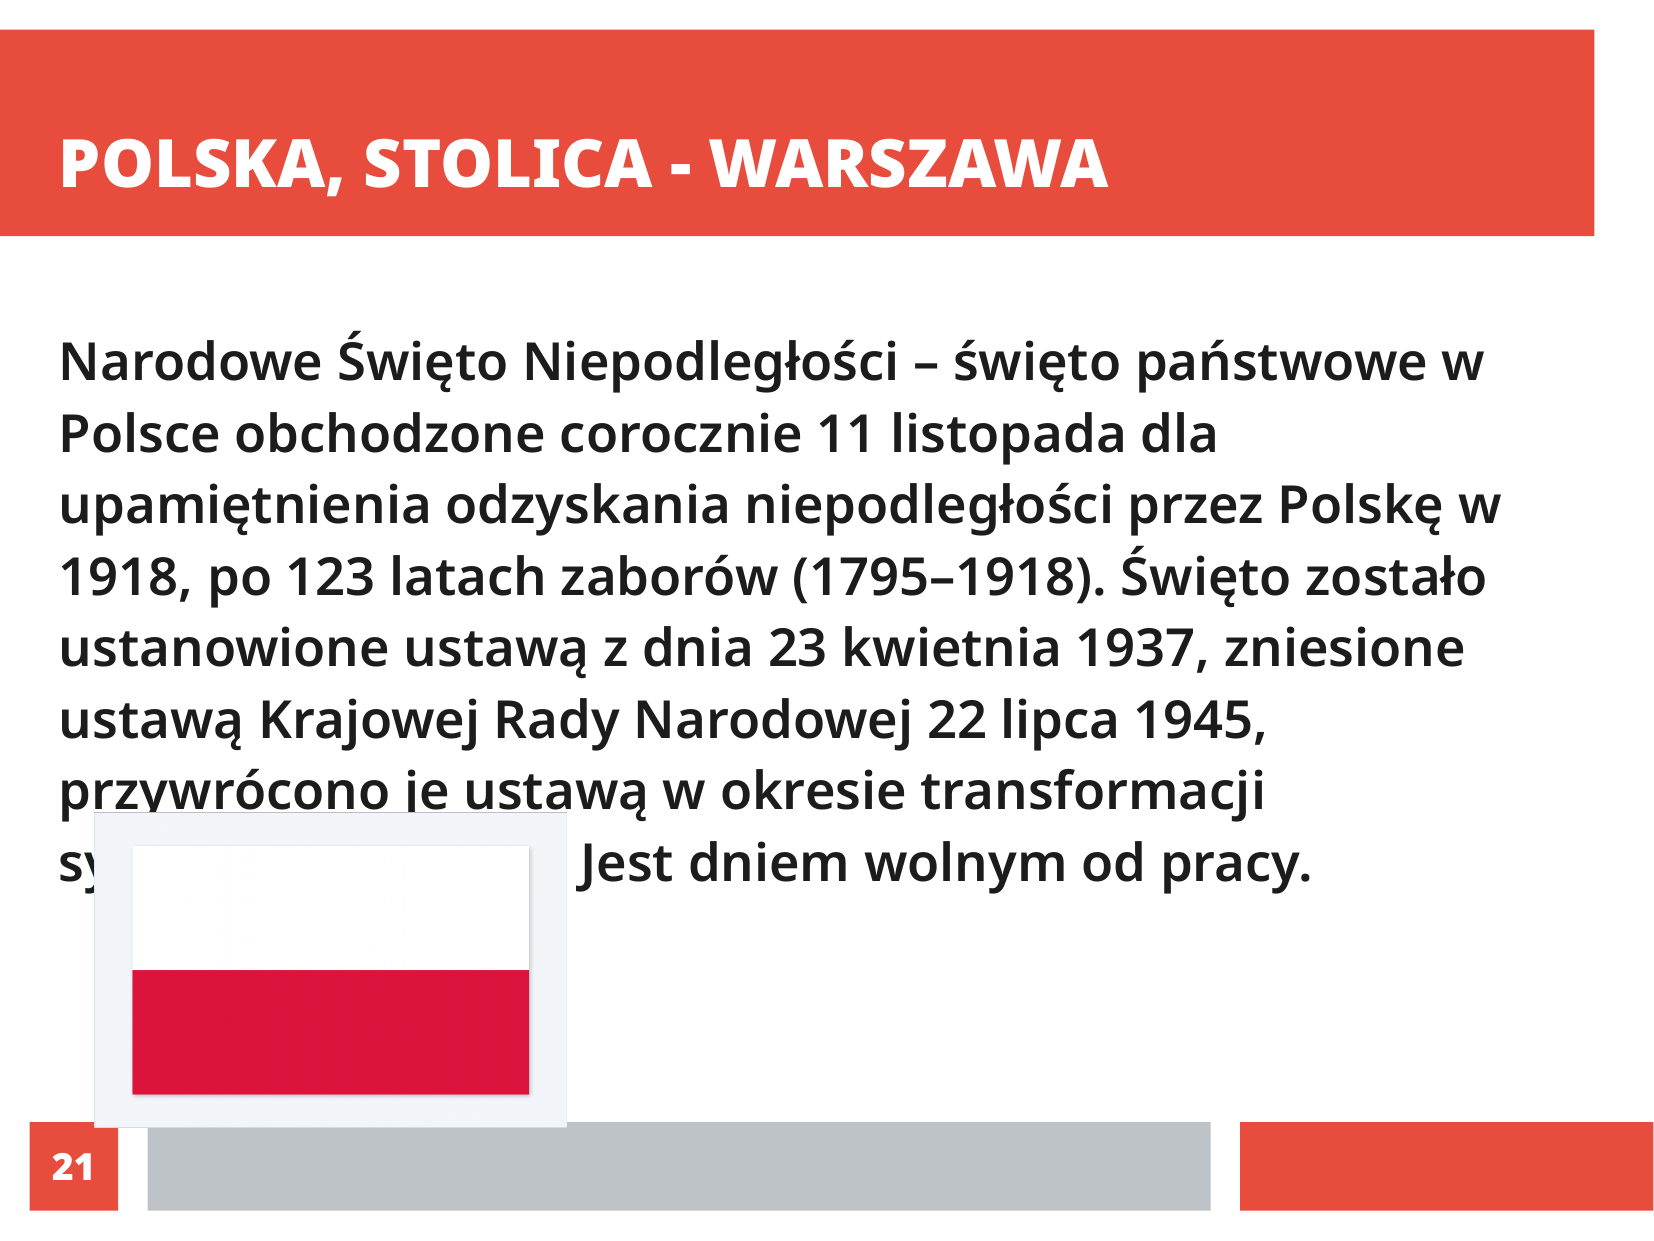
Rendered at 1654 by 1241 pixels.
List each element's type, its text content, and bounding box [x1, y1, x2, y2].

title POLSKA, STOLICA - WARSZAWA [59, 59, 1595, 207]
list Narodowe Święto Niepodległości – święto państwowe w Polsce obchodzone corocznie 11 listopada dla upamiętnienia odzyskania niepodległości przez Polskę w 1918, po 123 latach zaborów (1795–1918). Święto zostało ustanowione ustawą z dnia 23 kwietnia 1937, zniesione ustawą Krajowej Rady Narodowej 22 lipca 1945, przywrócono je ustawą w okresie transformacji systemowej w 1989. Jest dniem wolnym od pracy. [59, 324, 1565, 1093]
picture [94, 812, 567, 1128]
